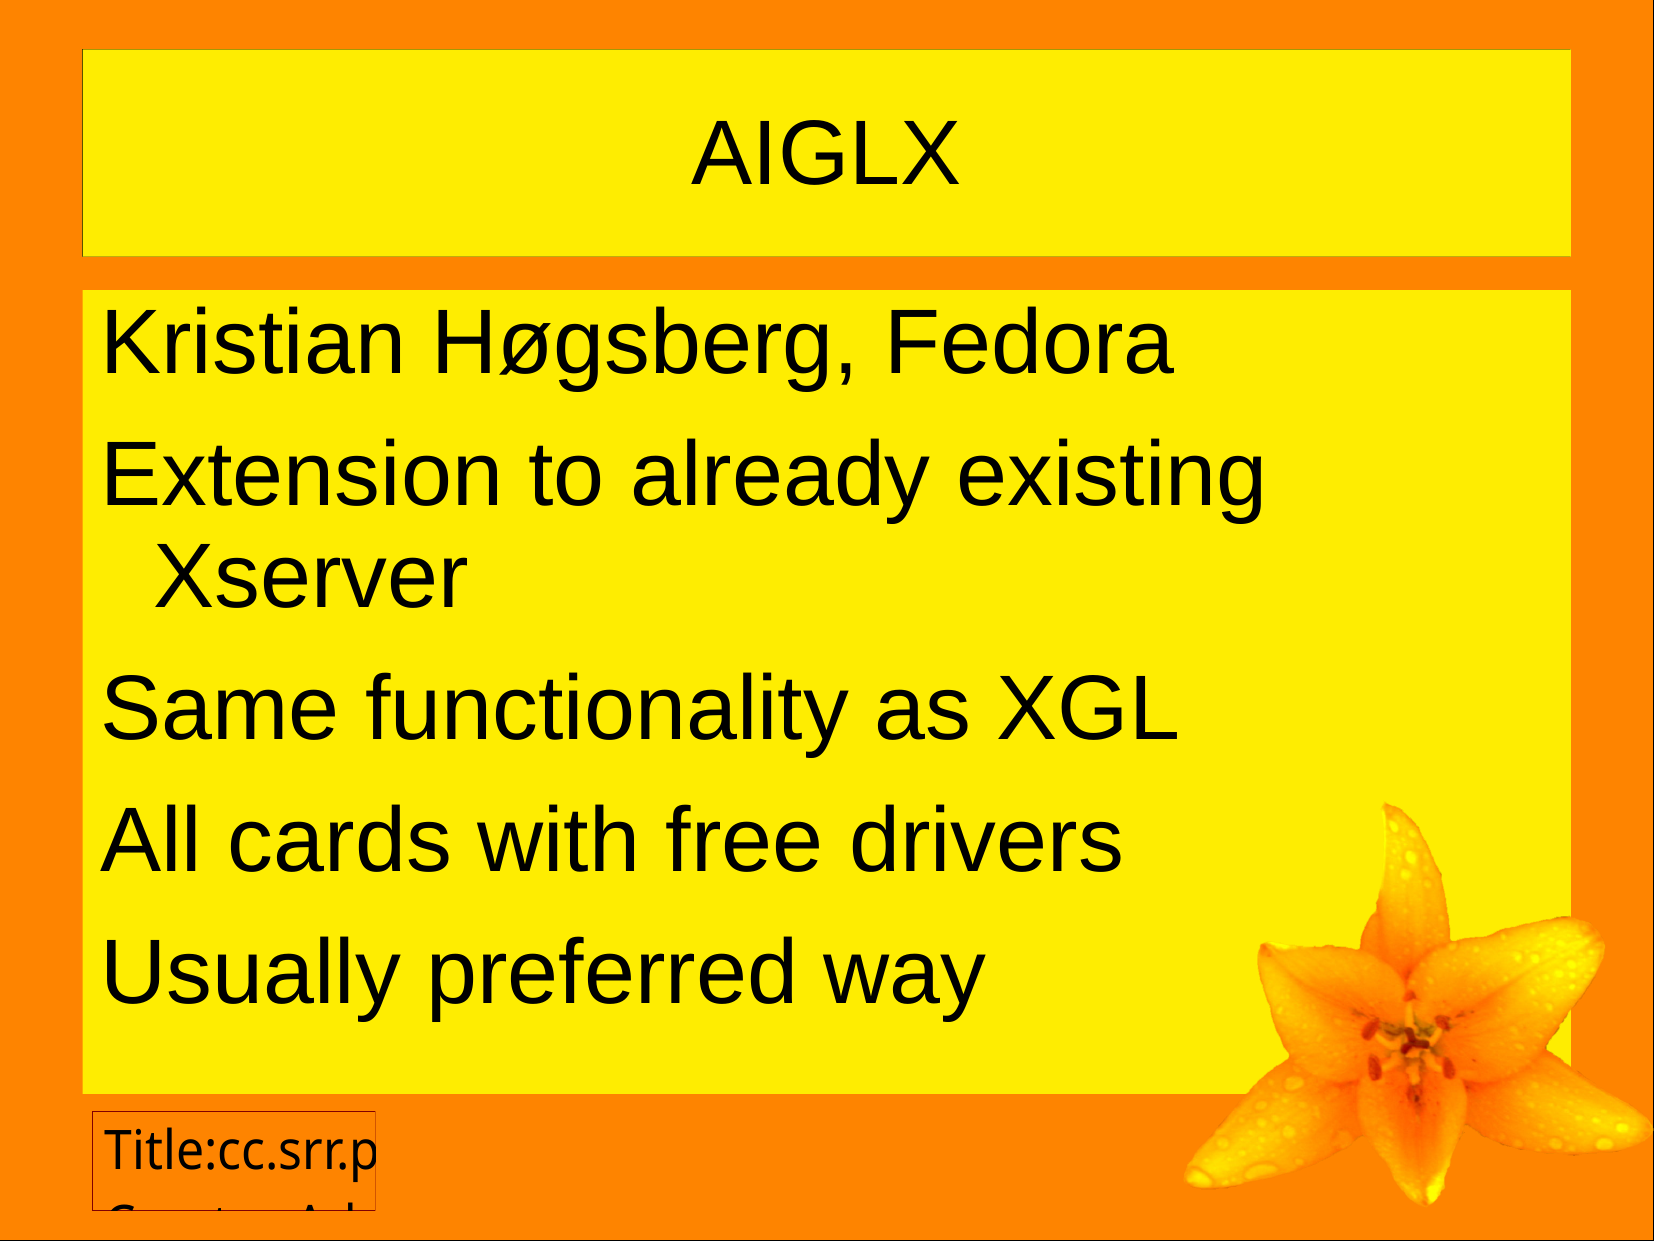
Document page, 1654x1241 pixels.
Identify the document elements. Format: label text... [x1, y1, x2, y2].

title AIGLX [82, 49, 1571, 257]
picture [1181, 767, 1654, 1241]
list Kristian Høgsberg, Fedora Extension to already existing Xserver Same functionality as XGL All cards with free drivers Usually preferred way [82, 290, 1571, 1094]
picture [88, 1108, 376, 1211]
text_box [0, 0, 1654, 1241]
